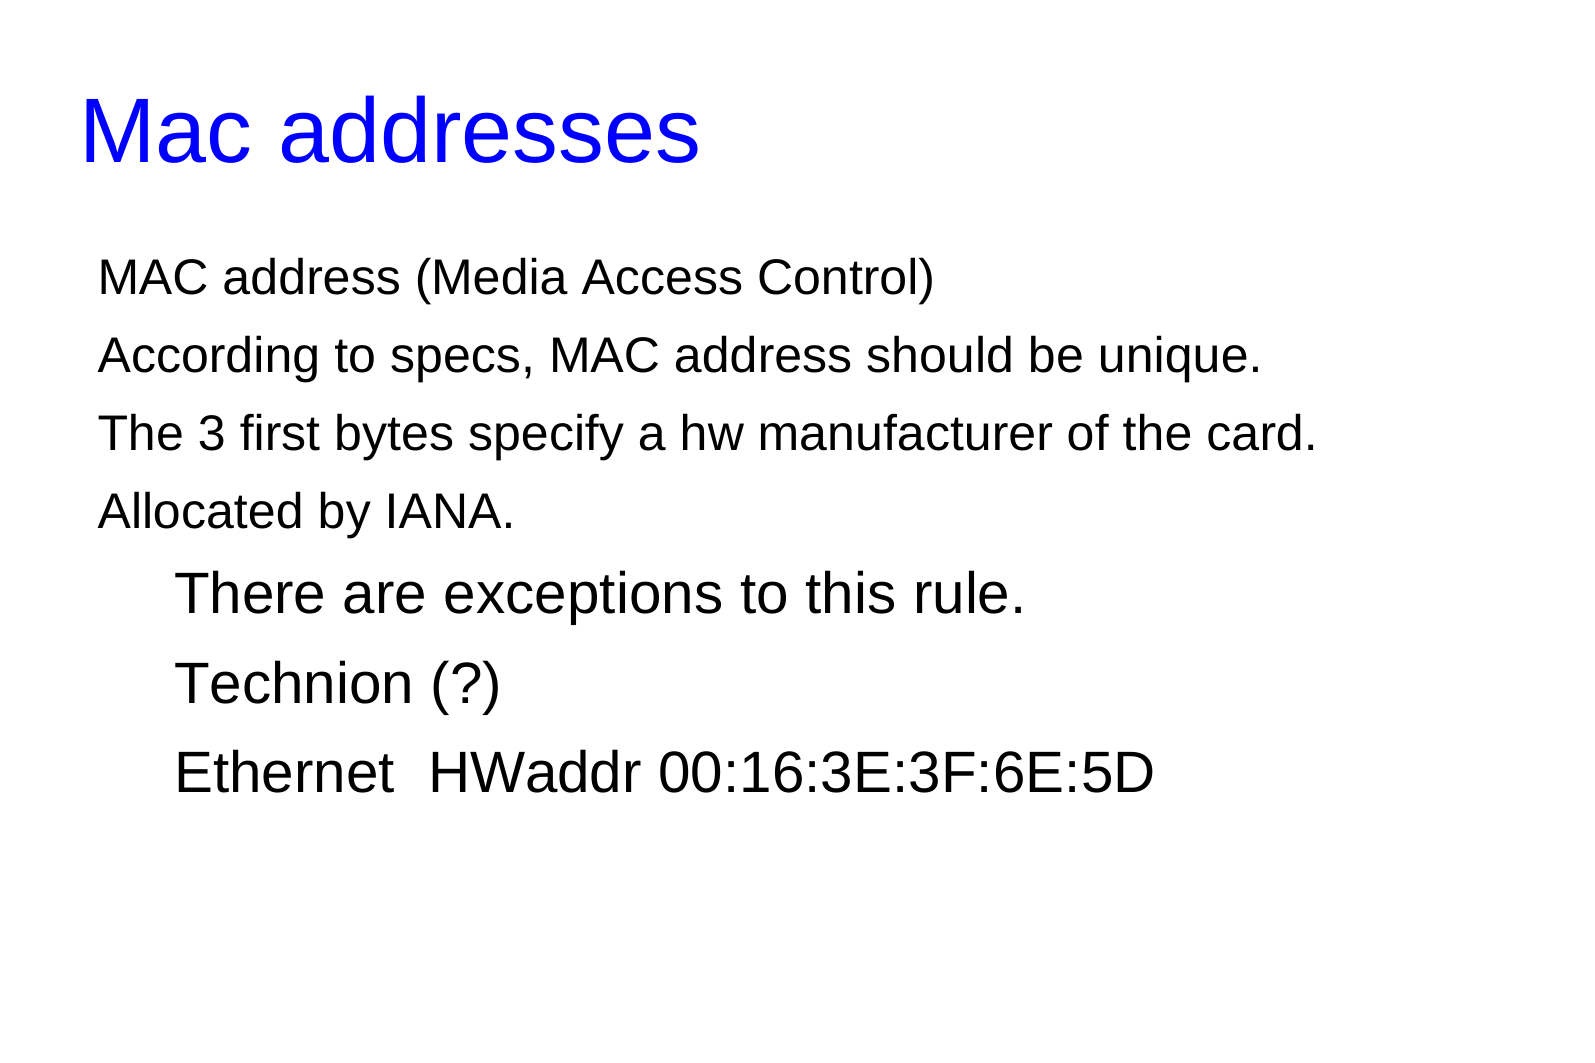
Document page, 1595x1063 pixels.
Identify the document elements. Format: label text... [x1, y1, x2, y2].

title Mac addresses [79, 49, 1515, 213]
list MAC address (Media Access Control) According to specs, MAC address should be unique. The 3 first bytes specify a hw manufacturer of the card. Allocated by IANA. There are exceptions to this rule. Technion (?) Ethernet HWaddr 00:16:3E:3F:6E:5D [79, 248, 1515, 936]
